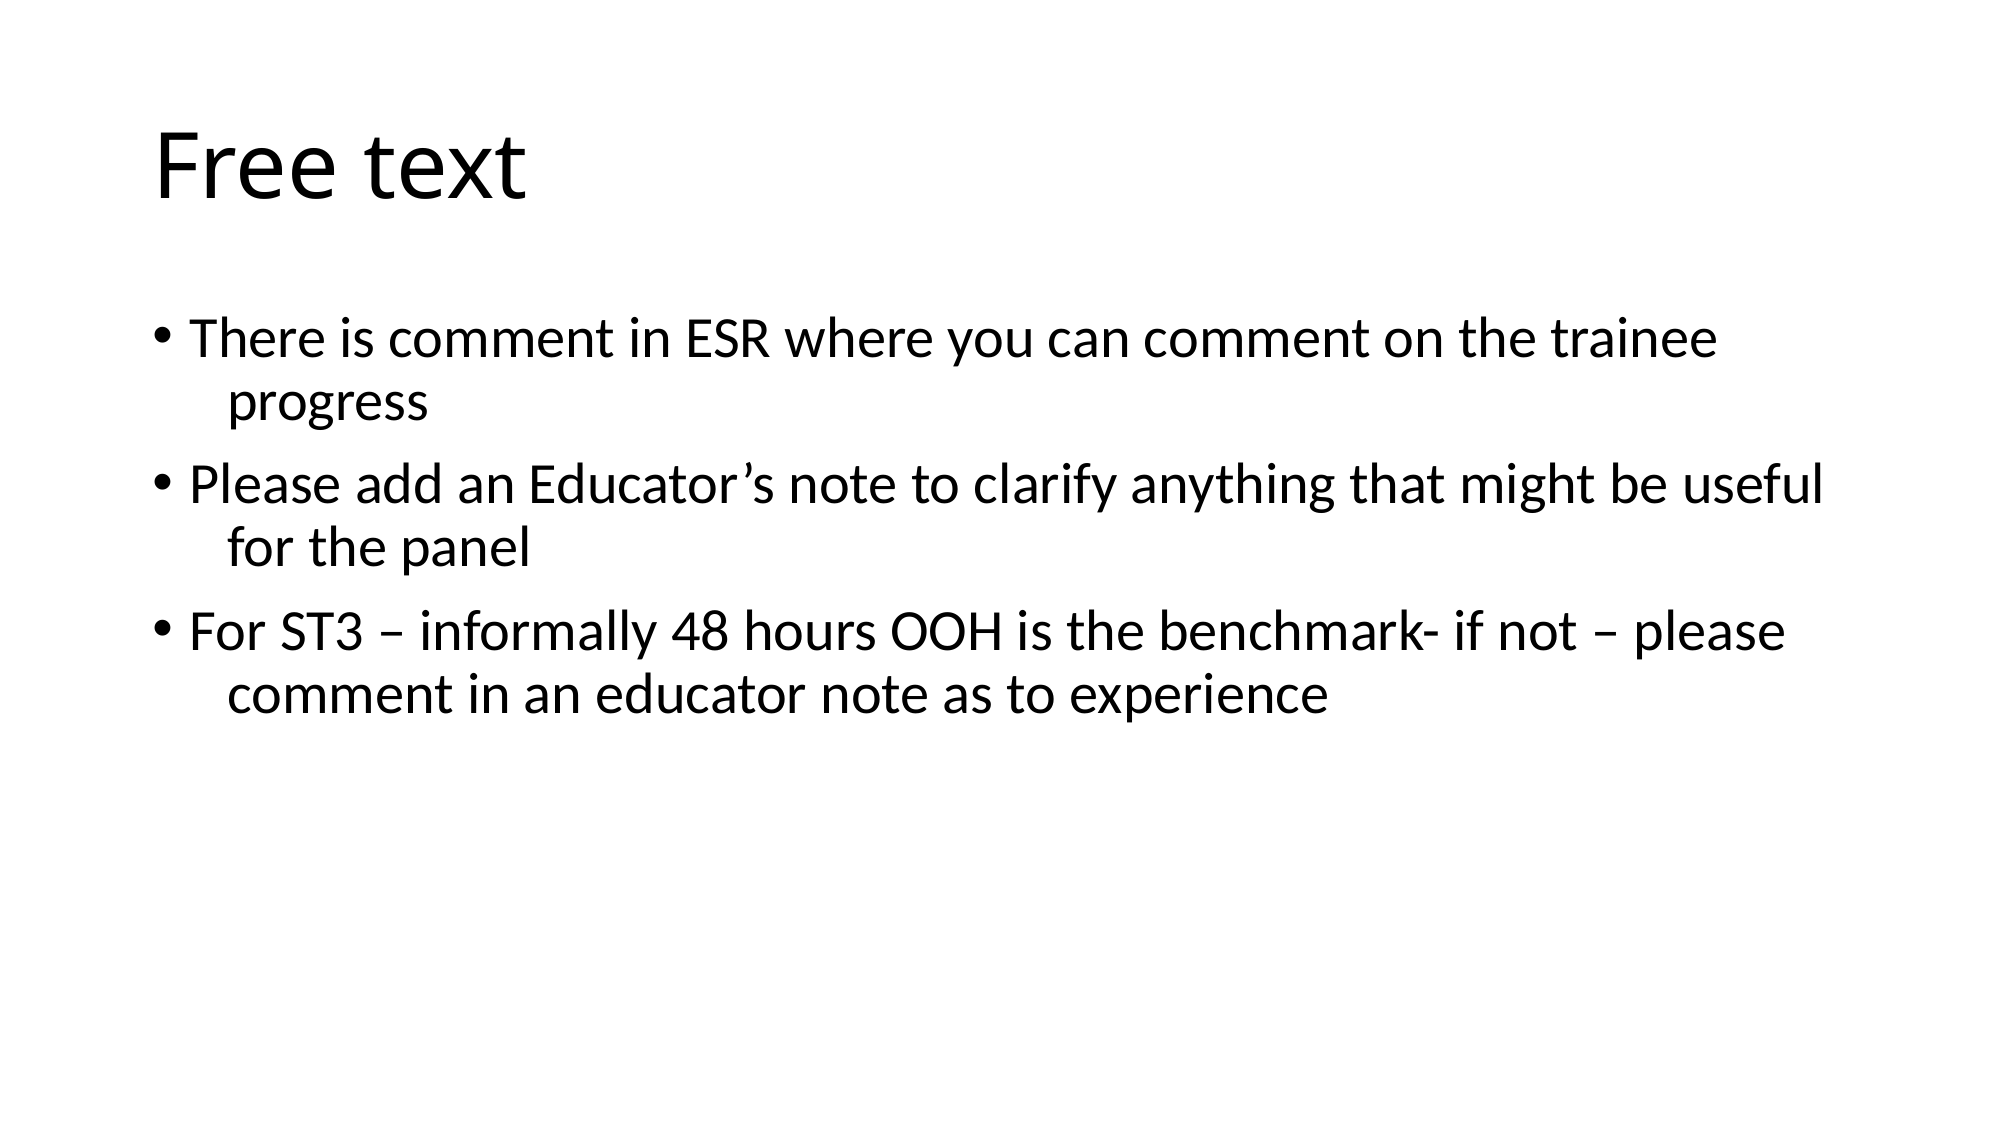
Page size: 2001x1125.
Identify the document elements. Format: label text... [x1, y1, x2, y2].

list There is comment in ESR where you can comment on the trainee progress Please add an Educator’s note to clarify anything that might be useful for the panel For ST3 – informally 48 hours OOH is the benchmark- if not – please comment in an educator note as to experience [137, 299, 1863, 1014]
title Free text [137, 59, 1863, 278]
